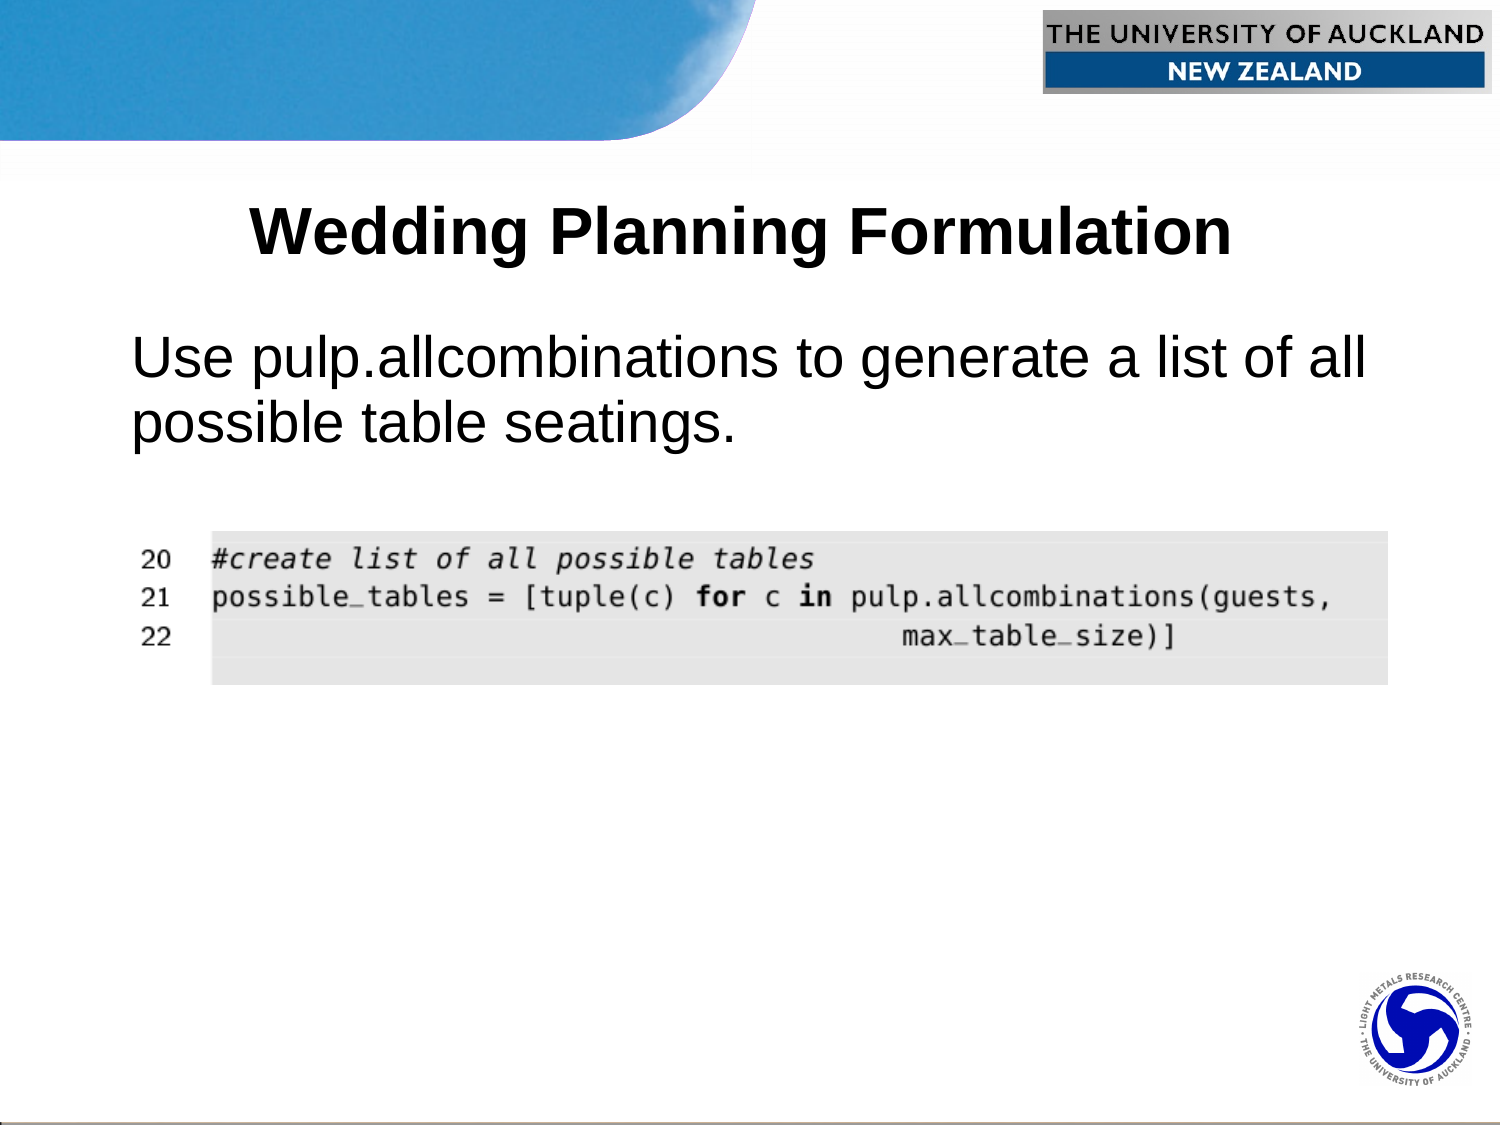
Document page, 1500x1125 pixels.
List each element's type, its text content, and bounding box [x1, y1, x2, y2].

picture [0, 0, 1500, 181]
list Use pulp.allcombinations to generate a list of all possible table seatings. [75, 324, 1426, 1053]
title Wedding Planning Formulation [67, 174, 1418, 288]
picture [111, 531, 1388, 685]
picture [1359, 972, 1472, 1086]
